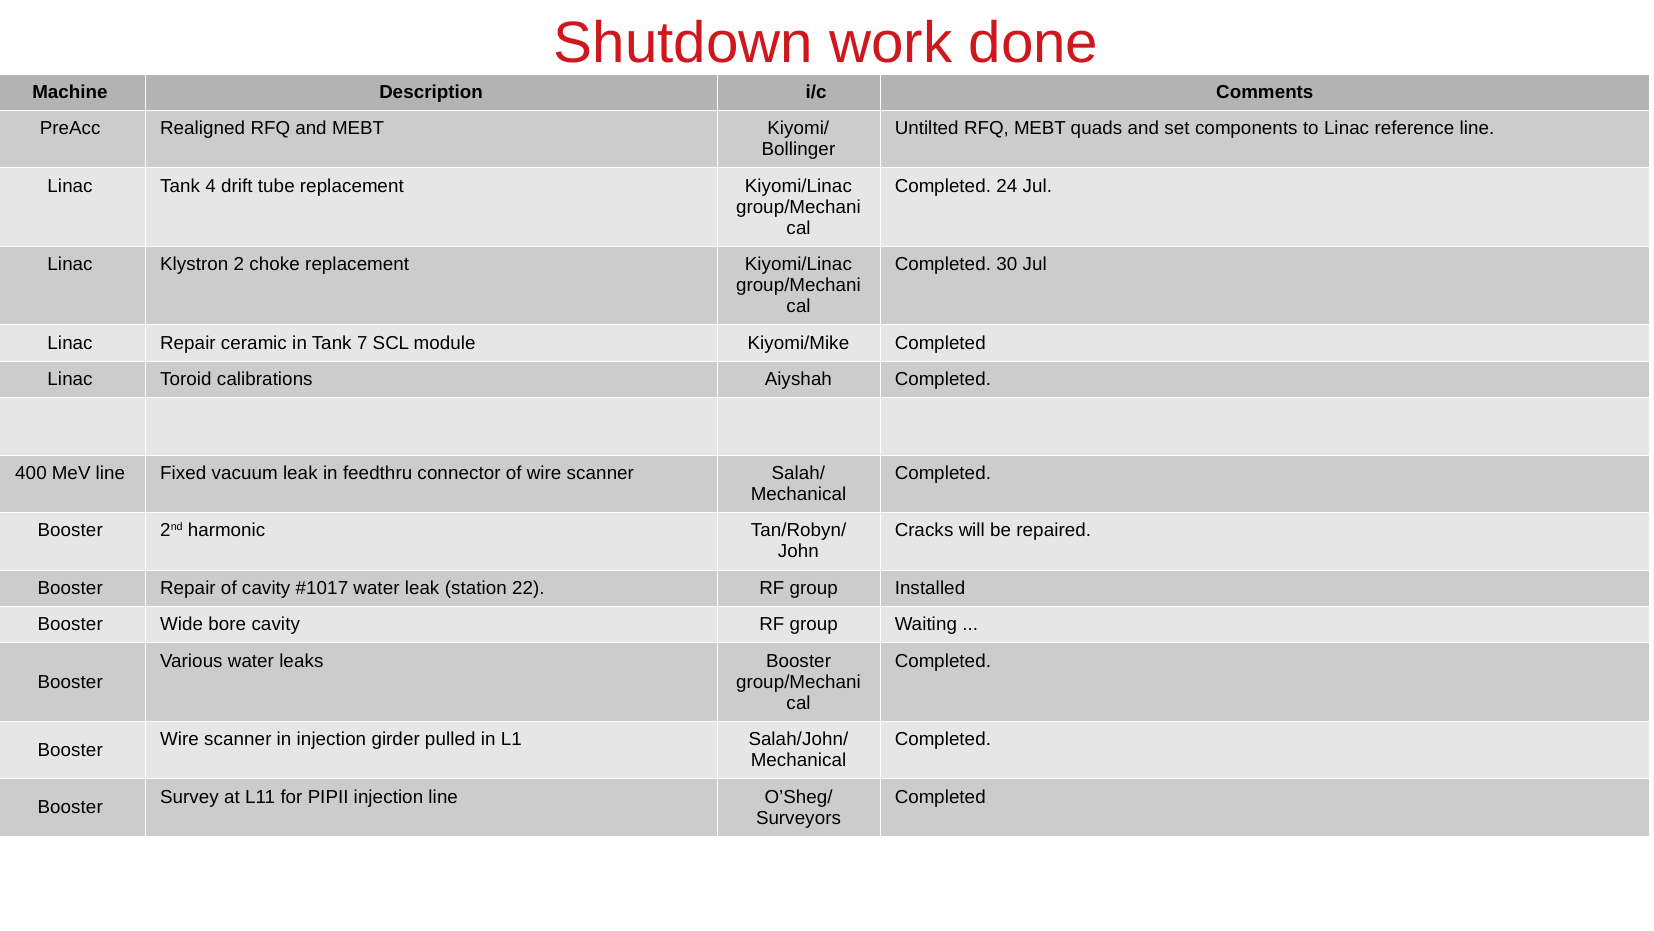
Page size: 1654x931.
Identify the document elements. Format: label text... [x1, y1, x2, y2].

table_cell Salah/John/Mechanical [718, 722, 880, 778]
table_cell Completed. [881, 362, 1649, 397]
table_cell Completed. [881, 456, 1649, 512]
table_header i/c [718, 75, 880, 110]
table_header Description [146, 75, 717, 110]
table_cell Completed [881, 779, 1649, 836]
table_cell Wire scanner in injection girder pulled in L1 [146, 722, 717, 778]
title Shutdown work done [82, 2, 1571, 74]
table_cell 400 MeV line [0, 456, 145, 512]
table_cell Completed. [881, 643, 1649, 721]
table_cell Realigned RFQ and MEBT [146, 111, 717, 167]
table_cell Booster [0, 779, 145, 836]
table_cell Survey at L11 for PIPII injection line [146, 779, 717, 836]
table_cell Untilted RFQ, MEBT quads and set components to Linac reference line. [881, 111, 1649, 167]
table_header Comments [881, 75, 1649, 110]
table_header Machine [0, 75, 145, 110]
table_cell Aiyshah [718, 362, 880, 397]
table_cell Completed. 24 Jul. [881, 168, 1649, 246]
table_cell Repair ceramic in Tank 7 SCL module [146, 325, 717, 361]
table_cell Repair of cavity #1017 water leak (station 22). [146, 571, 717, 606]
table_cell Kiyomi/Linac group/Mechanical [718, 247, 880, 324]
table_cell Kiyomi/Mike [718, 325, 880, 361]
table_cell Booster [0, 722, 145, 778]
table_cell Completed. 30 Jul [881, 247, 1649, 324]
table_cell RF group [718, 571, 880, 606]
table_cell Various water leaks [146, 643, 717, 721]
table_cell Completed. [881, 722, 1649, 778]
table_cell Booster [0, 643, 145, 721]
table_cell Wide bore cavity [146, 607, 717, 642]
table_cell [718, 398, 880, 455]
table_cell Linac [0, 247, 145, 324]
table_cell O’Sheg/Surveyors [718, 779, 880, 836]
table_cell Waiting ... [881, 607, 1649, 642]
table_cell RF group [718, 607, 880, 642]
table_cell Fixed vacuum leak in feedthru connector of wire scanner [146, 456, 717, 512]
table_cell Kiyomi/Bollinger [718, 111, 880, 167]
table_cell [146, 398, 717, 455]
table_cell Booster [0, 571, 145, 606]
table_cell Booster [0, 607, 145, 642]
table_cell Completed [881, 325, 1649, 361]
table_cell Linac [0, 325, 145, 361]
table_cell Cracks will be repaired. [881, 513, 1649, 570]
table_cell Booster group/Mechanical [718, 643, 880, 721]
table_cell Installed [881, 571, 1649, 606]
table_cell Linac [0, 362, 145, 397]
table_cell PreAcc [0, 111, 145, 167]
table_cell Toroid calibrations [146, 362, 717, 397]
table_cell Tan/Robyn/John [718, 513, 880, 570]
table_cell Klystron 2 choke replacement [146, 247, 717, 324]
table_cell Salah/Mechanical [718, 456, 880, 512]
table_cell Tank 4 drift tube replacement [146, 168, 717, 246]
table_cell 2nd harmonic [146, 513, 717, 570]
table_cell Booster [0, 513, 145, 570]
table_cell Linac [0, 168, 145, 246]
table_cell [881, 398, 1649, 455]
table_cell Kiyomi/Linac group/Mechanical [718, 168, 880, 246]
table_cell [0, 398, 145, 455]
